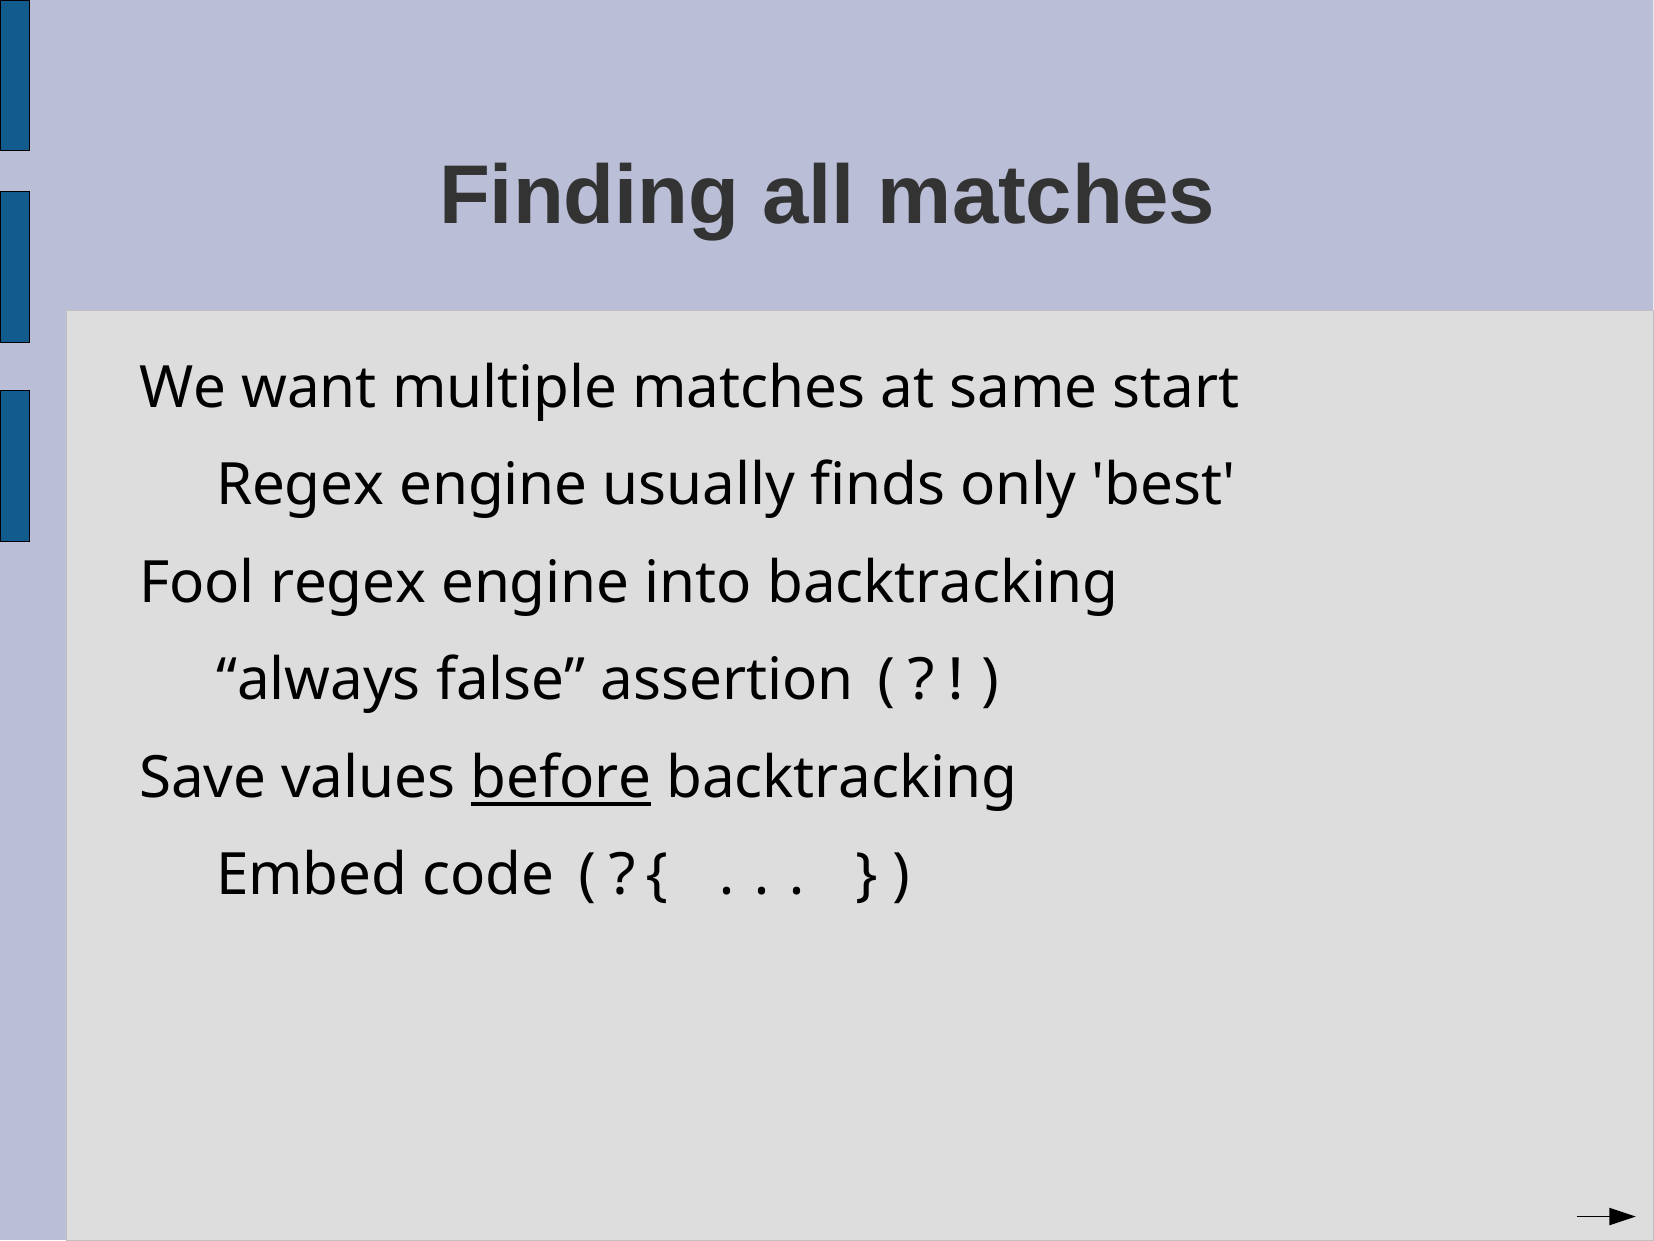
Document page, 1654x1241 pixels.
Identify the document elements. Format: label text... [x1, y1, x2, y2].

title Finding all matches [121, 91, 1534, 299]
list We want multiple matches at same start Regex engine usually finds only 'best' Fool regex engine into backtracking “always false” assertion (?!) Save values before backtracking Embed code (?{ ... }) [121, 344, 1534, 1004]
